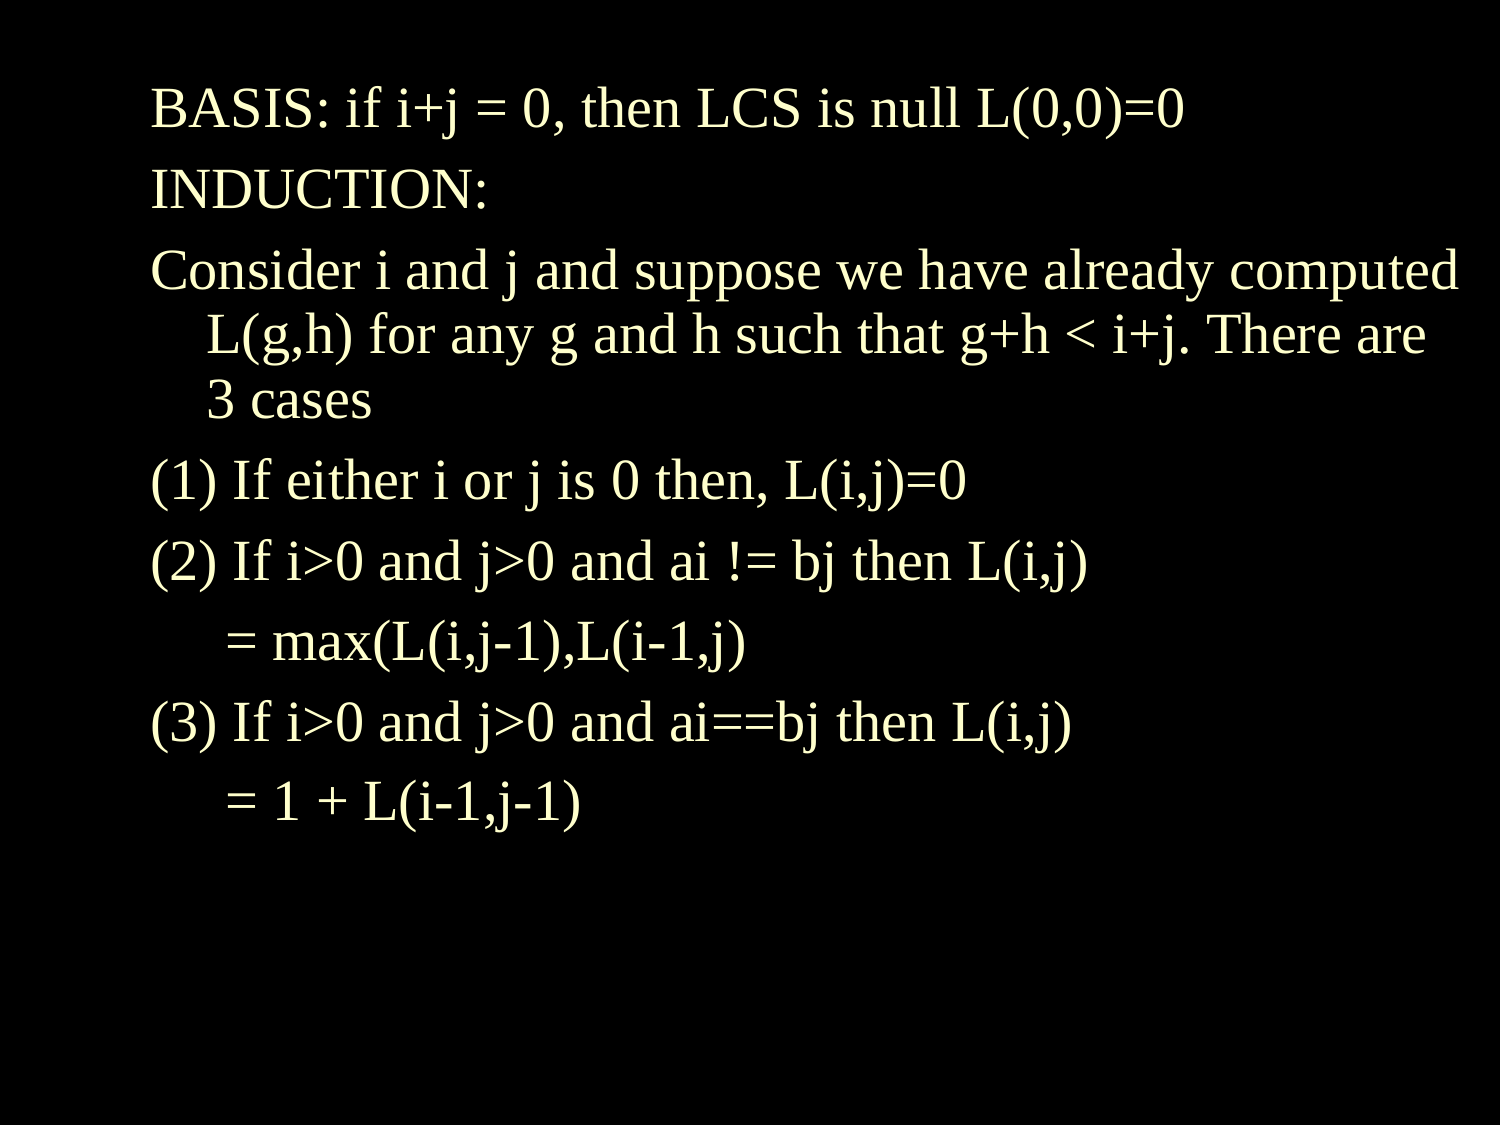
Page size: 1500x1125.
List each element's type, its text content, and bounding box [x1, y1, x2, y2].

list BASIS: if i+j = 0, then LCS is null L(0,0)=0 INDUCTION: Consider i and j and suppose we have already computed L(g,h) for any g and h such that g+h < i+j. There are 3 cases (1) If either i or j is 0 then, L(i,j)=0 (2) If i>0 and j>0 and ai != bj then L(i,j) = max(L(i,j-1),L(i-1,j) (3) If i>0 and j>0 and ai==bj then L(i,j) = 1 + L(i-1,j-1) [150, 75, 1463, 1011]
